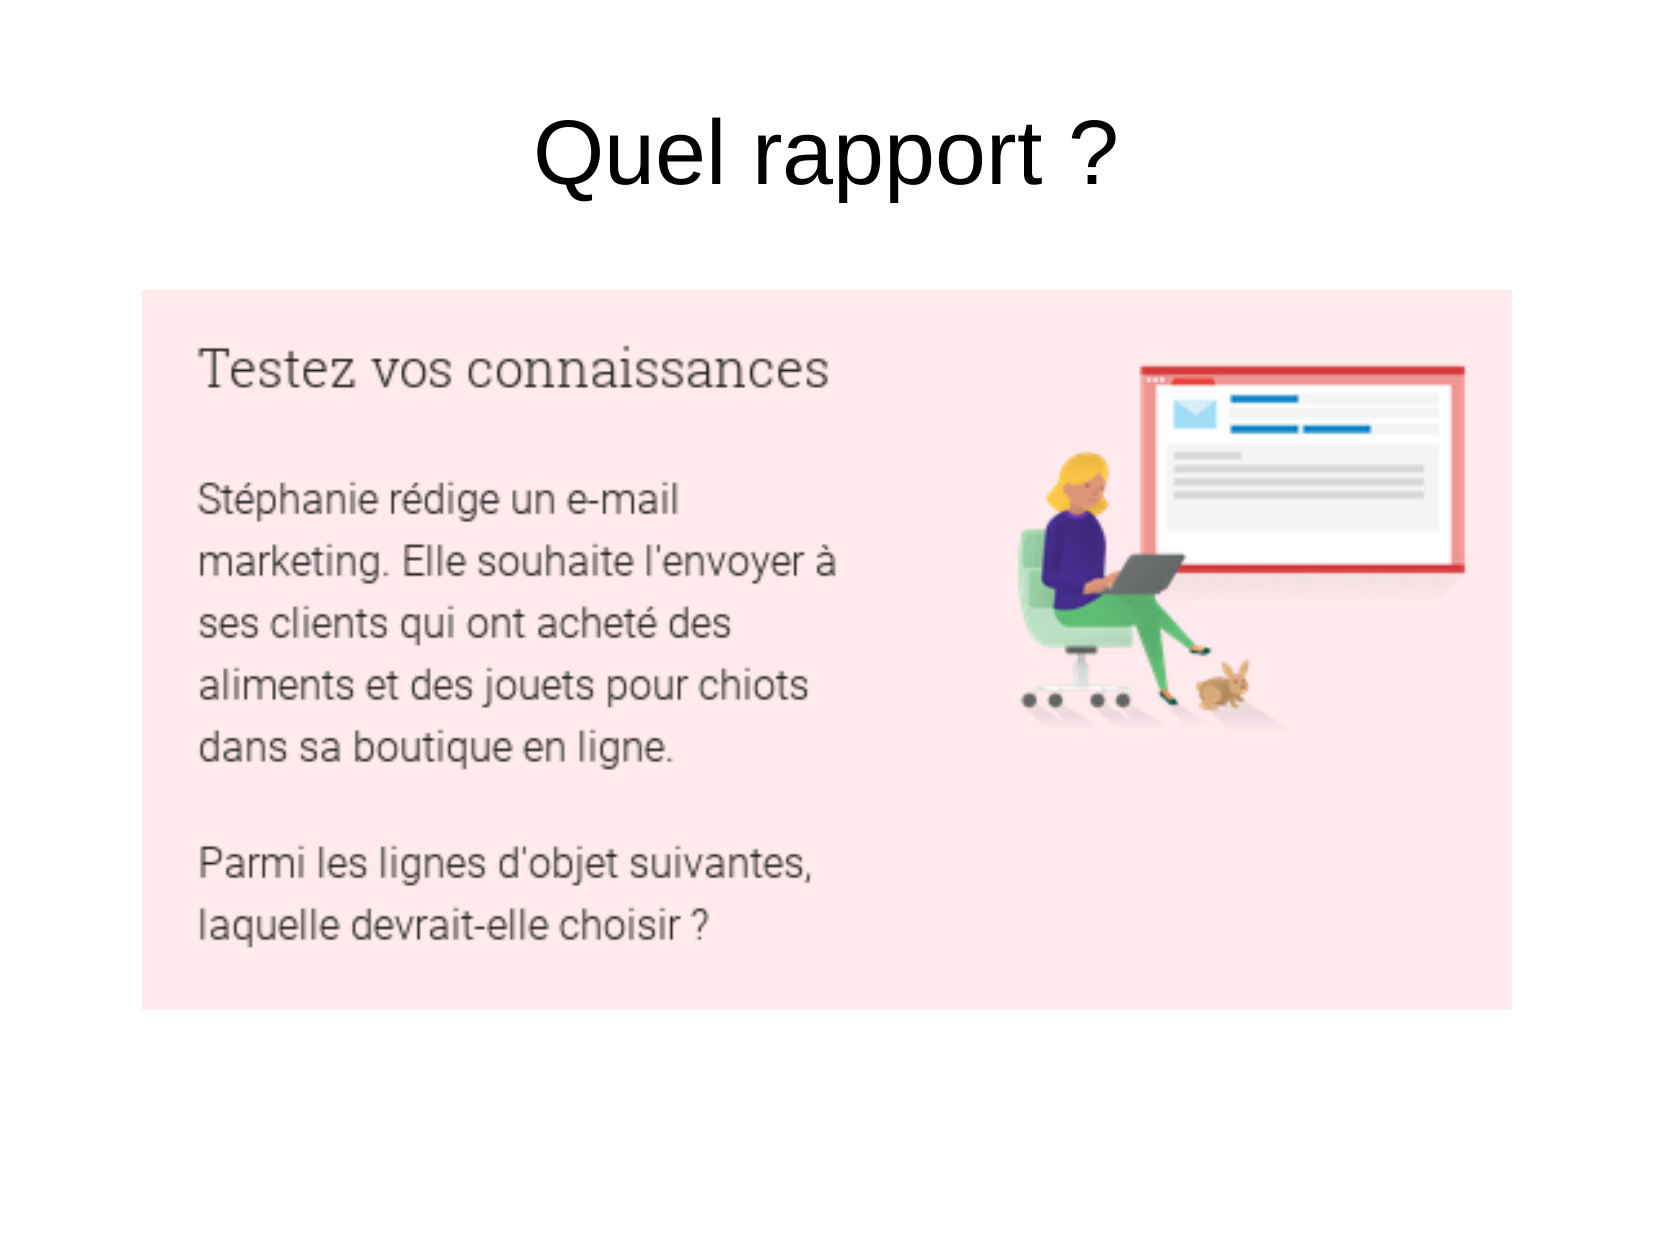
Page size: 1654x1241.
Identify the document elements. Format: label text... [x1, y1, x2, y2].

title Quel rapport ? [82, 49, 1571, 257]
picture [142, 290, 1512, 1010]
